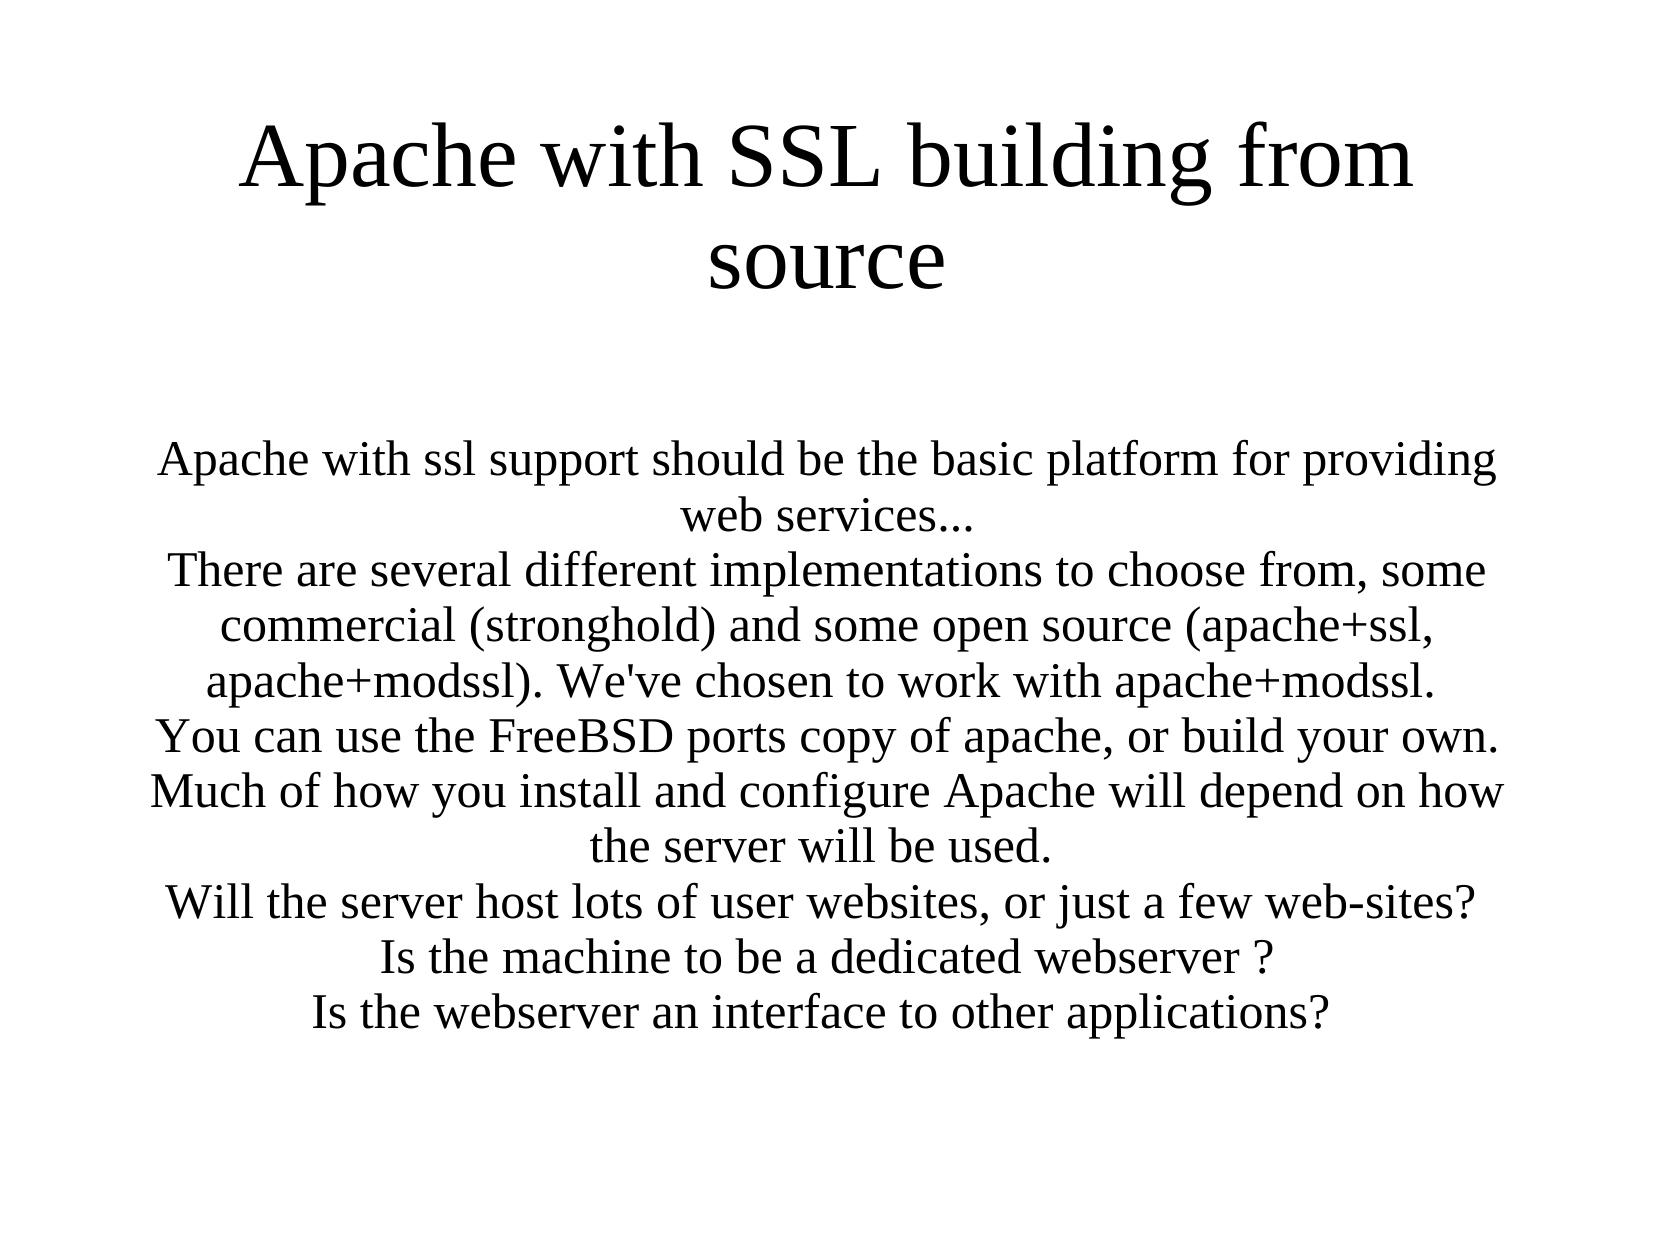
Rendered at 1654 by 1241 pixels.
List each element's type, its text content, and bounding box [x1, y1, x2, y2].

title Apache with SSL building from source [121, 79, 1534, 334]
subtitle Apache with ssl support should be the basic platform for providing web services... There are several different implementations to choose from, some commercial (stronghold) and some open source (apache+ssl, apache+modssl). We've chosen to work with apache+modssl. You can use the FreeBSD ports copy of apache, or build your own. Much of how you install and configure Apache will depend on how the server will be used. Will the server host lots of user websites, or just a few web-sites? Is the machine to be a dedicated webserver ? Is the webserver an interface to other applications? [121, 344, 1534, 1127]
